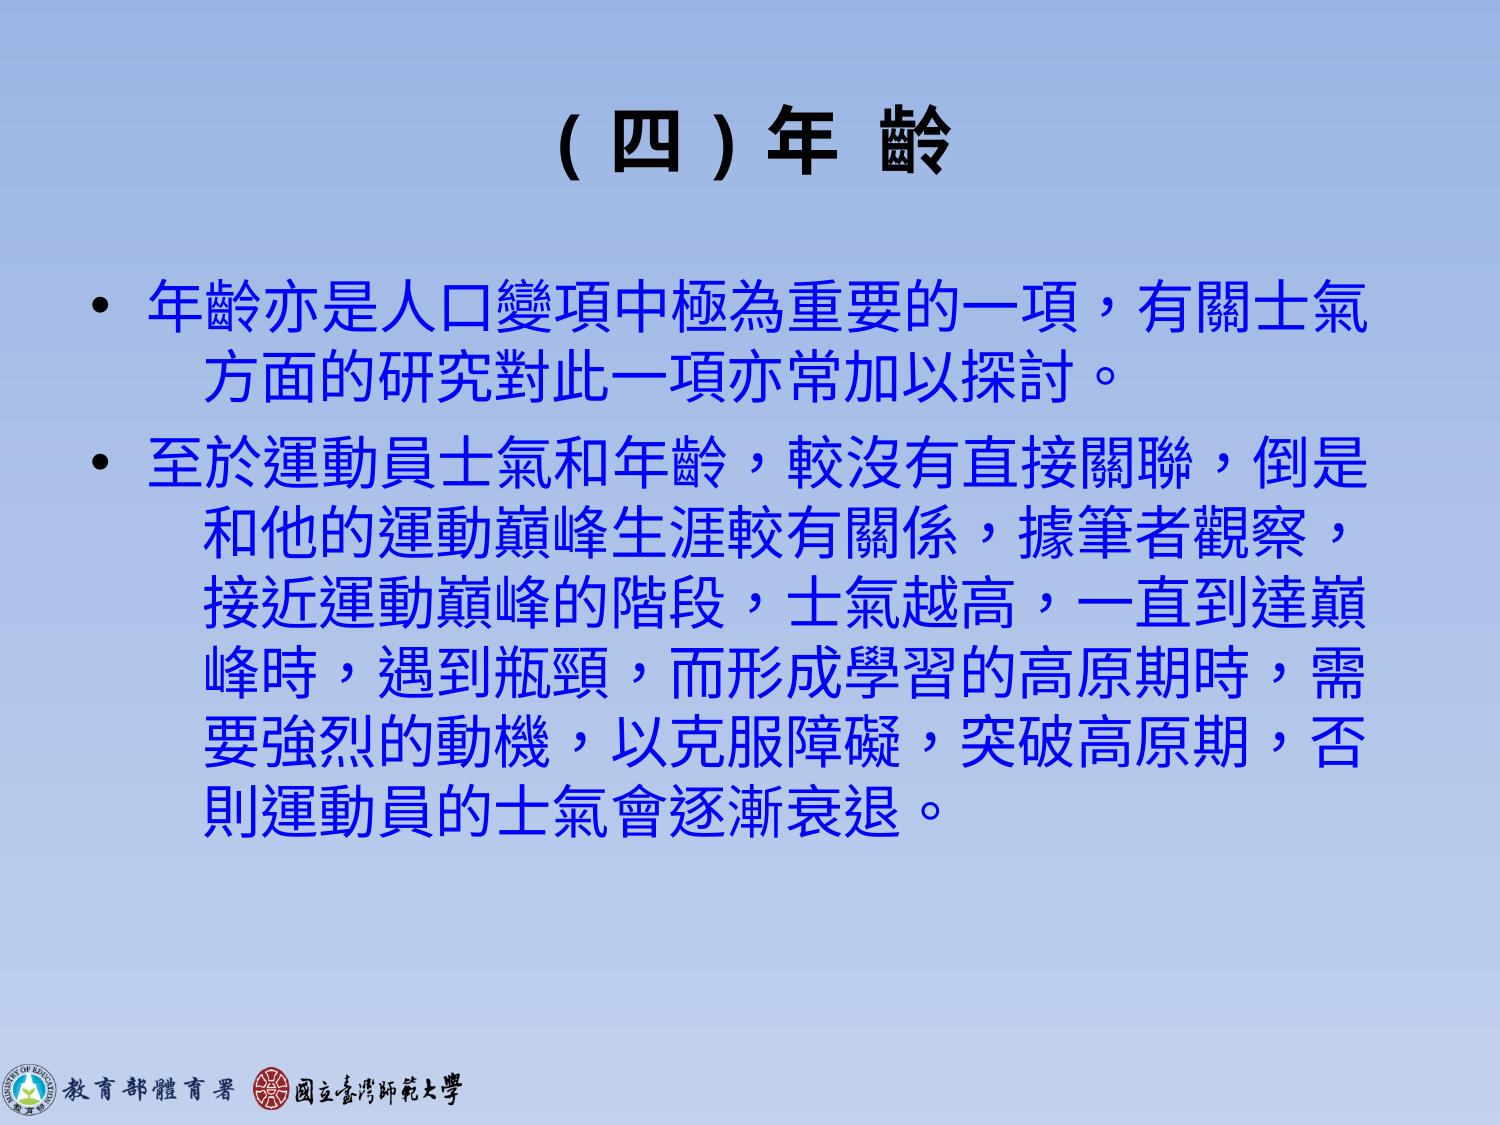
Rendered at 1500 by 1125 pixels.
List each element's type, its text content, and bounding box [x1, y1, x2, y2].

title (四)年 齡 [75, 45, 1426, 233]
list 年齡亦是人口變項中極為重要的一項，有關士氣方面的研究對此一項亦常加以探討。 至於運動員士氣和年齡，較沒有直接關聯，倒是和他的運動巔峰生涯較有關係，據筆者觀察，接近運動巔峰的階段，士氣越高，一直到達巔峰時，遇到瓶頸，而形成學習的高原期時，需要強烈的動機，以克服障礙，突破高原期，否則運動員的士氣會逐漸衰退。 [75, 262, 1426, 1005]
